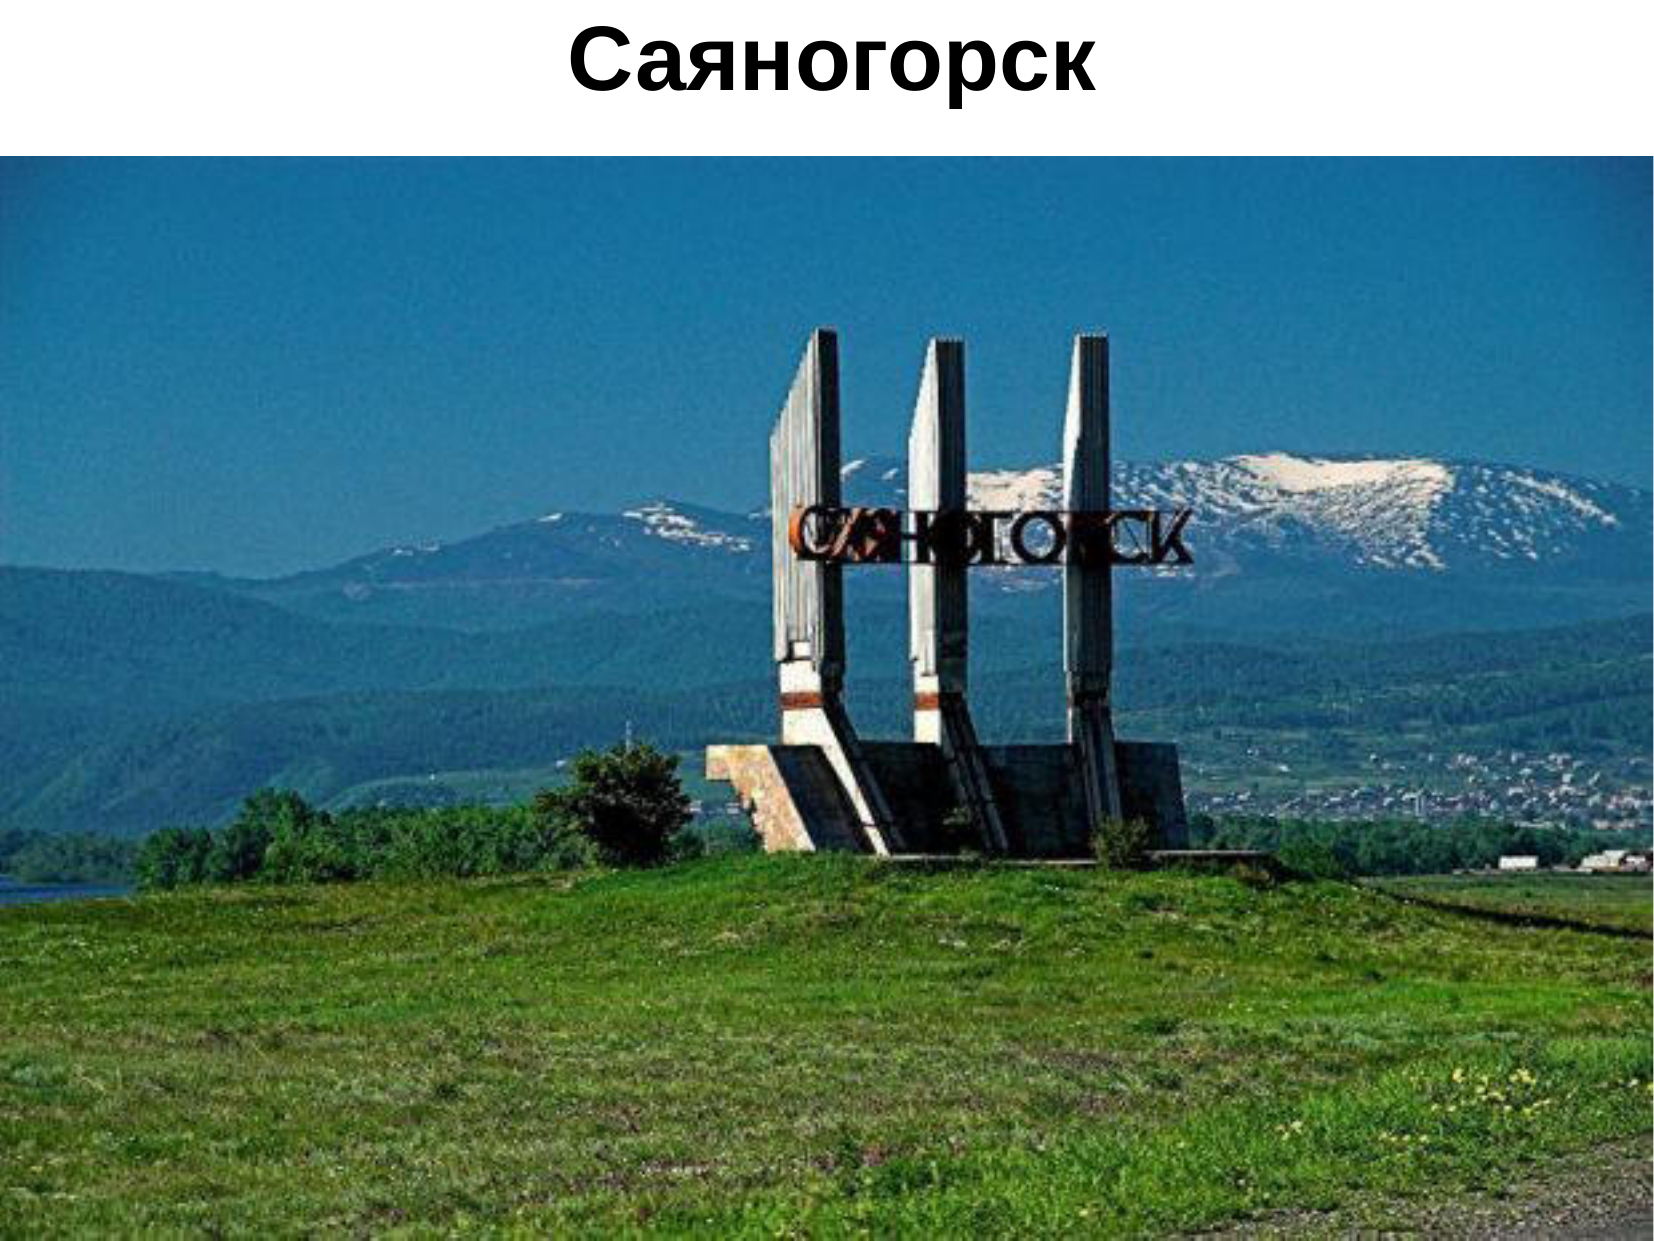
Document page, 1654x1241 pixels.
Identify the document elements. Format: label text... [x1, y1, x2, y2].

picture [0, 156, 1654, 1241]
title Саяногорск [88, 0, 1577, 119]
